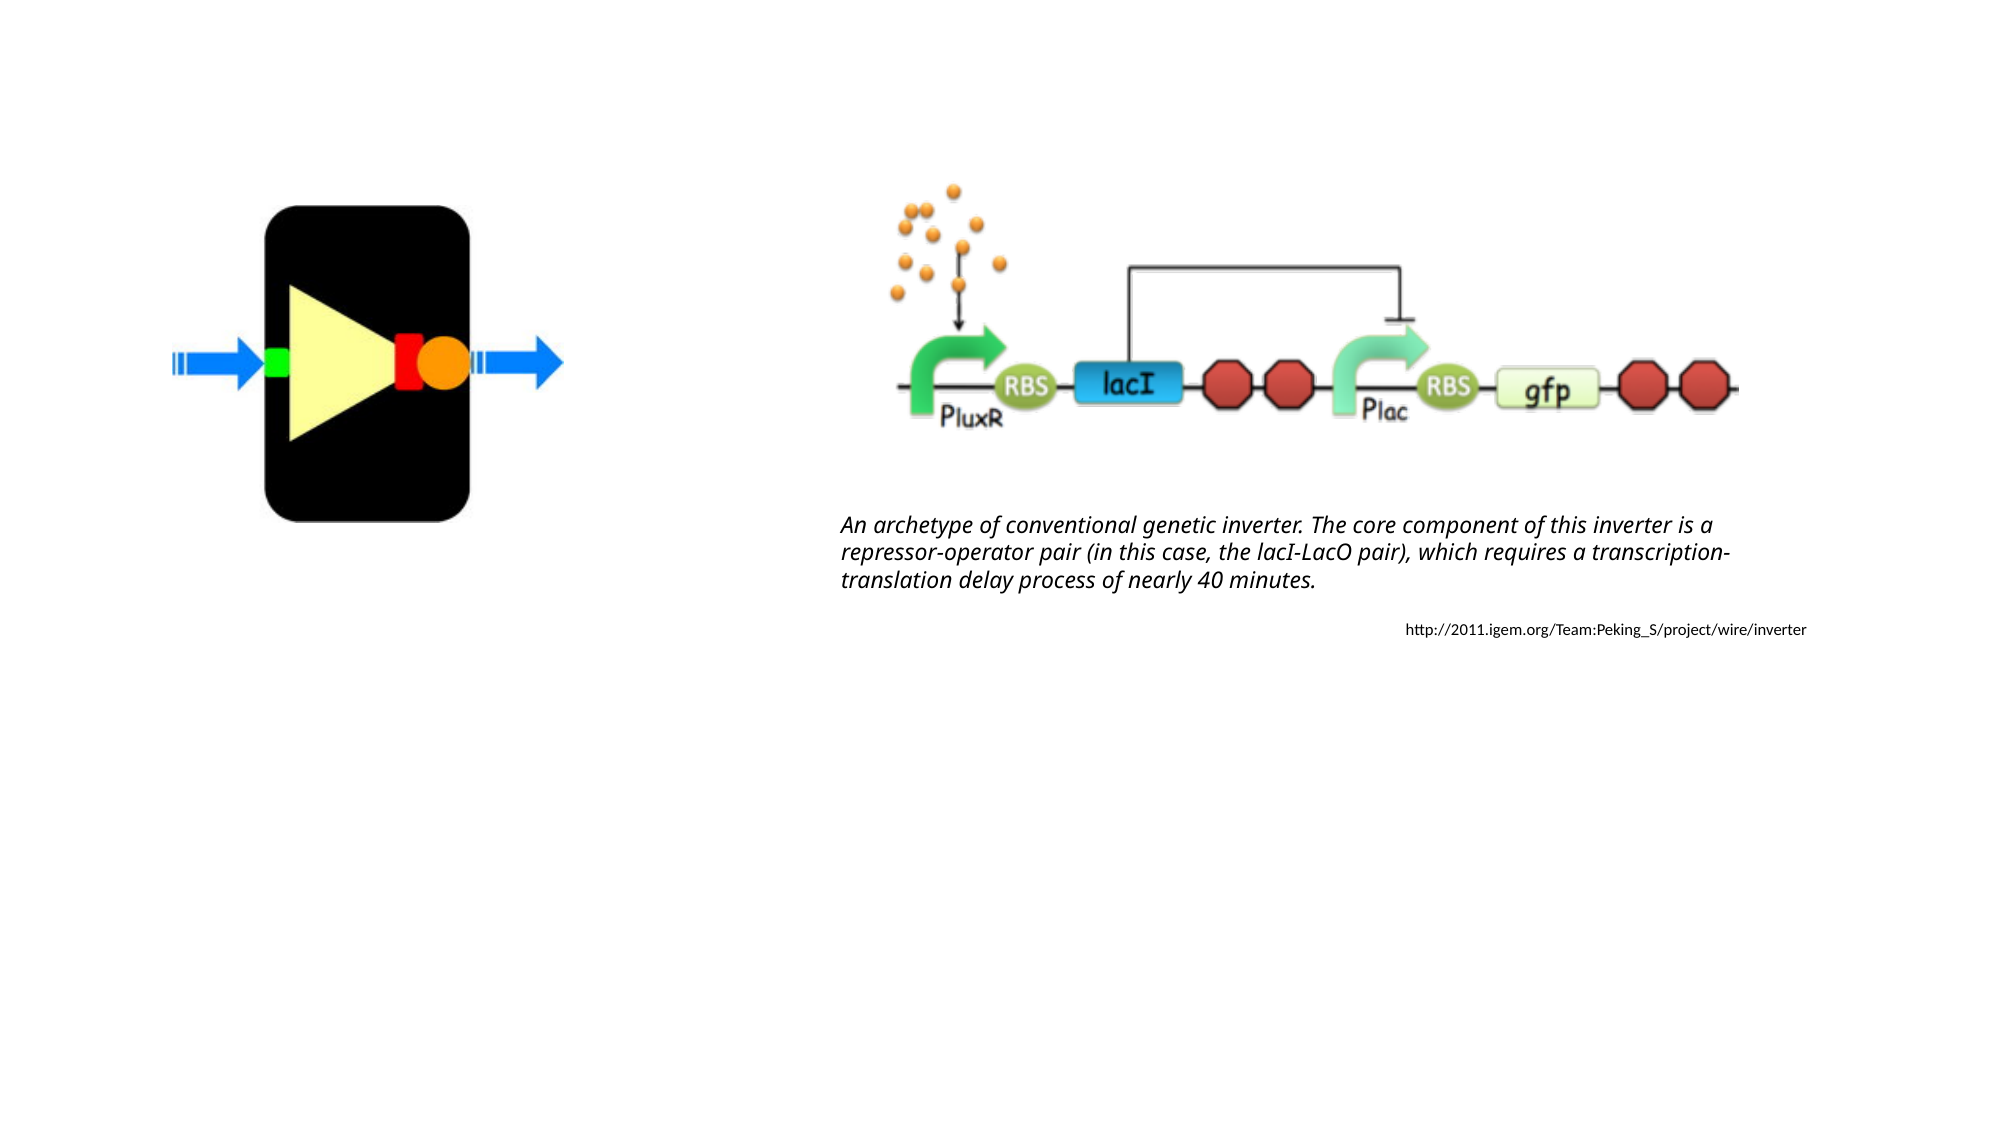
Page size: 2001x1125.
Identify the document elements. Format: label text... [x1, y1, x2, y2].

picture [172, 205, 564, 523]
text_box http://2011.igem.org/Team:Peking_S/project/wire/inverter [1390, 610, 1823, 646]
picture [887, 176, 1739, 440]
text_box An archetype of conventional genetic inverter. The core component of this inverter is a repressor-operator pair (in this case, the lacI-LacO pair), which requires a transcription-translation delay process of nearly 40 minutes. [826, 502, 1827, 601]
